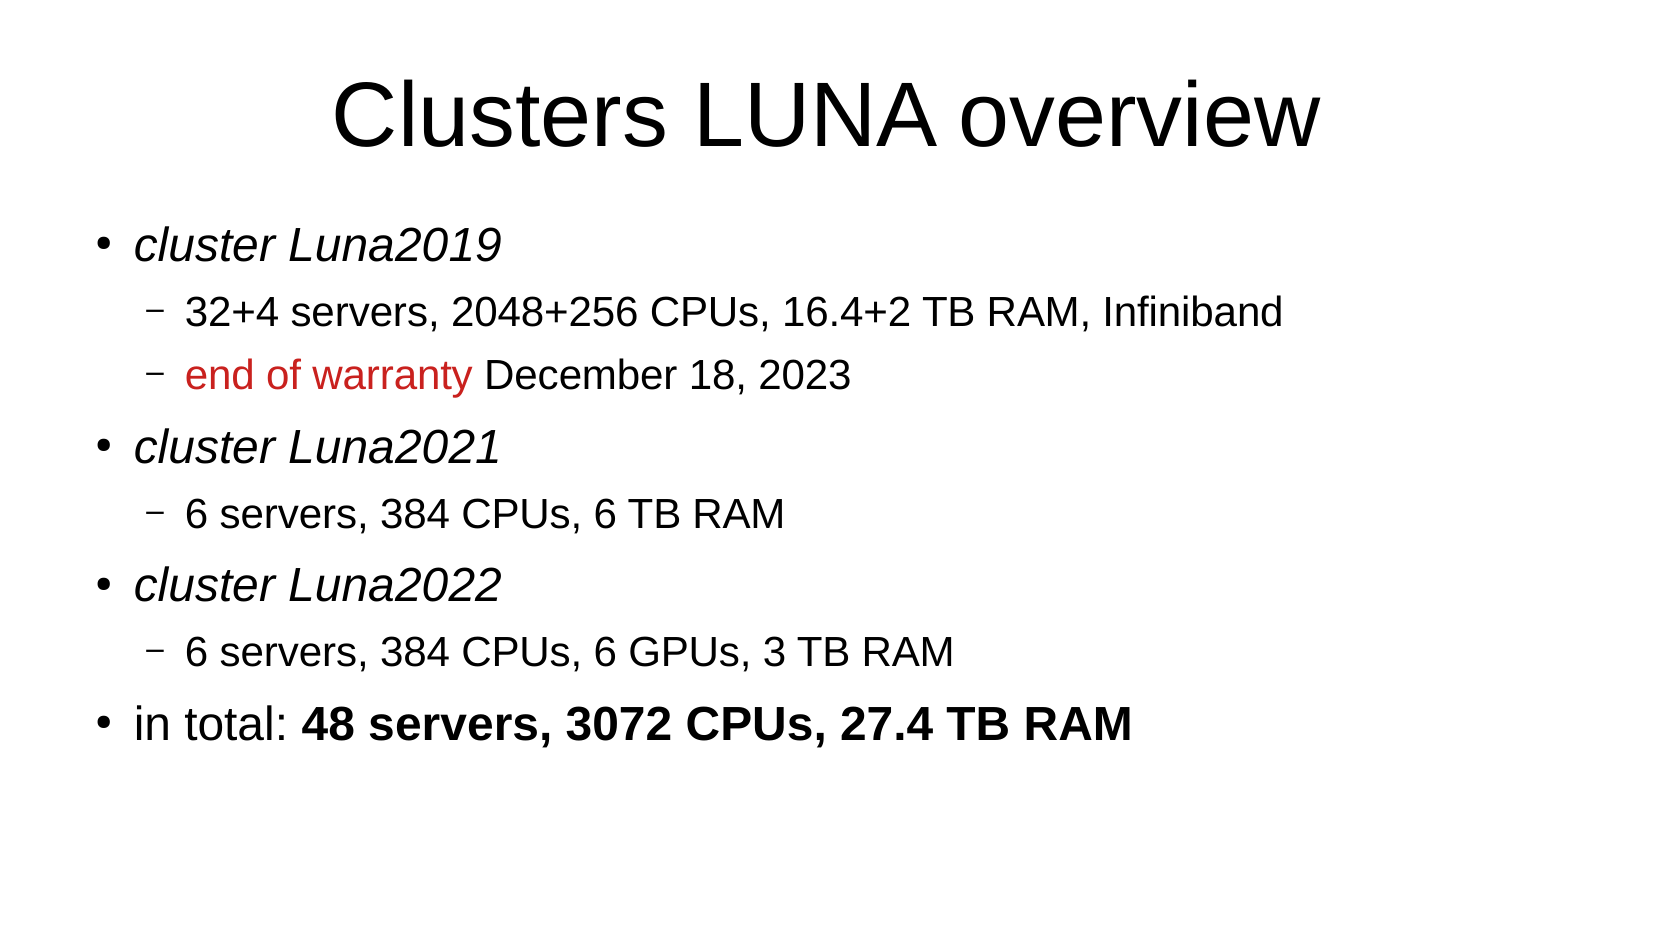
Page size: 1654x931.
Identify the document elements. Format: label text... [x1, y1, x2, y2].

list cluster Luna2019 32+4 servers, 2048+256 CPUs, 16.4+2 TB RAM, Infiniband end of warranty December 18, 2023 cluster Luna2021 6 servers, 384 CPUs, 6 TB RAM cluster Luna2022 6 servers, 384 CPUs, 6 GPUs, 3 TB RAM in total: 48 servers, 3072 CPUs, 27.4 TB RAM [82, 217, 1571, 758]
title Clusters LUNA overview [82, 37, 1571, 193]
